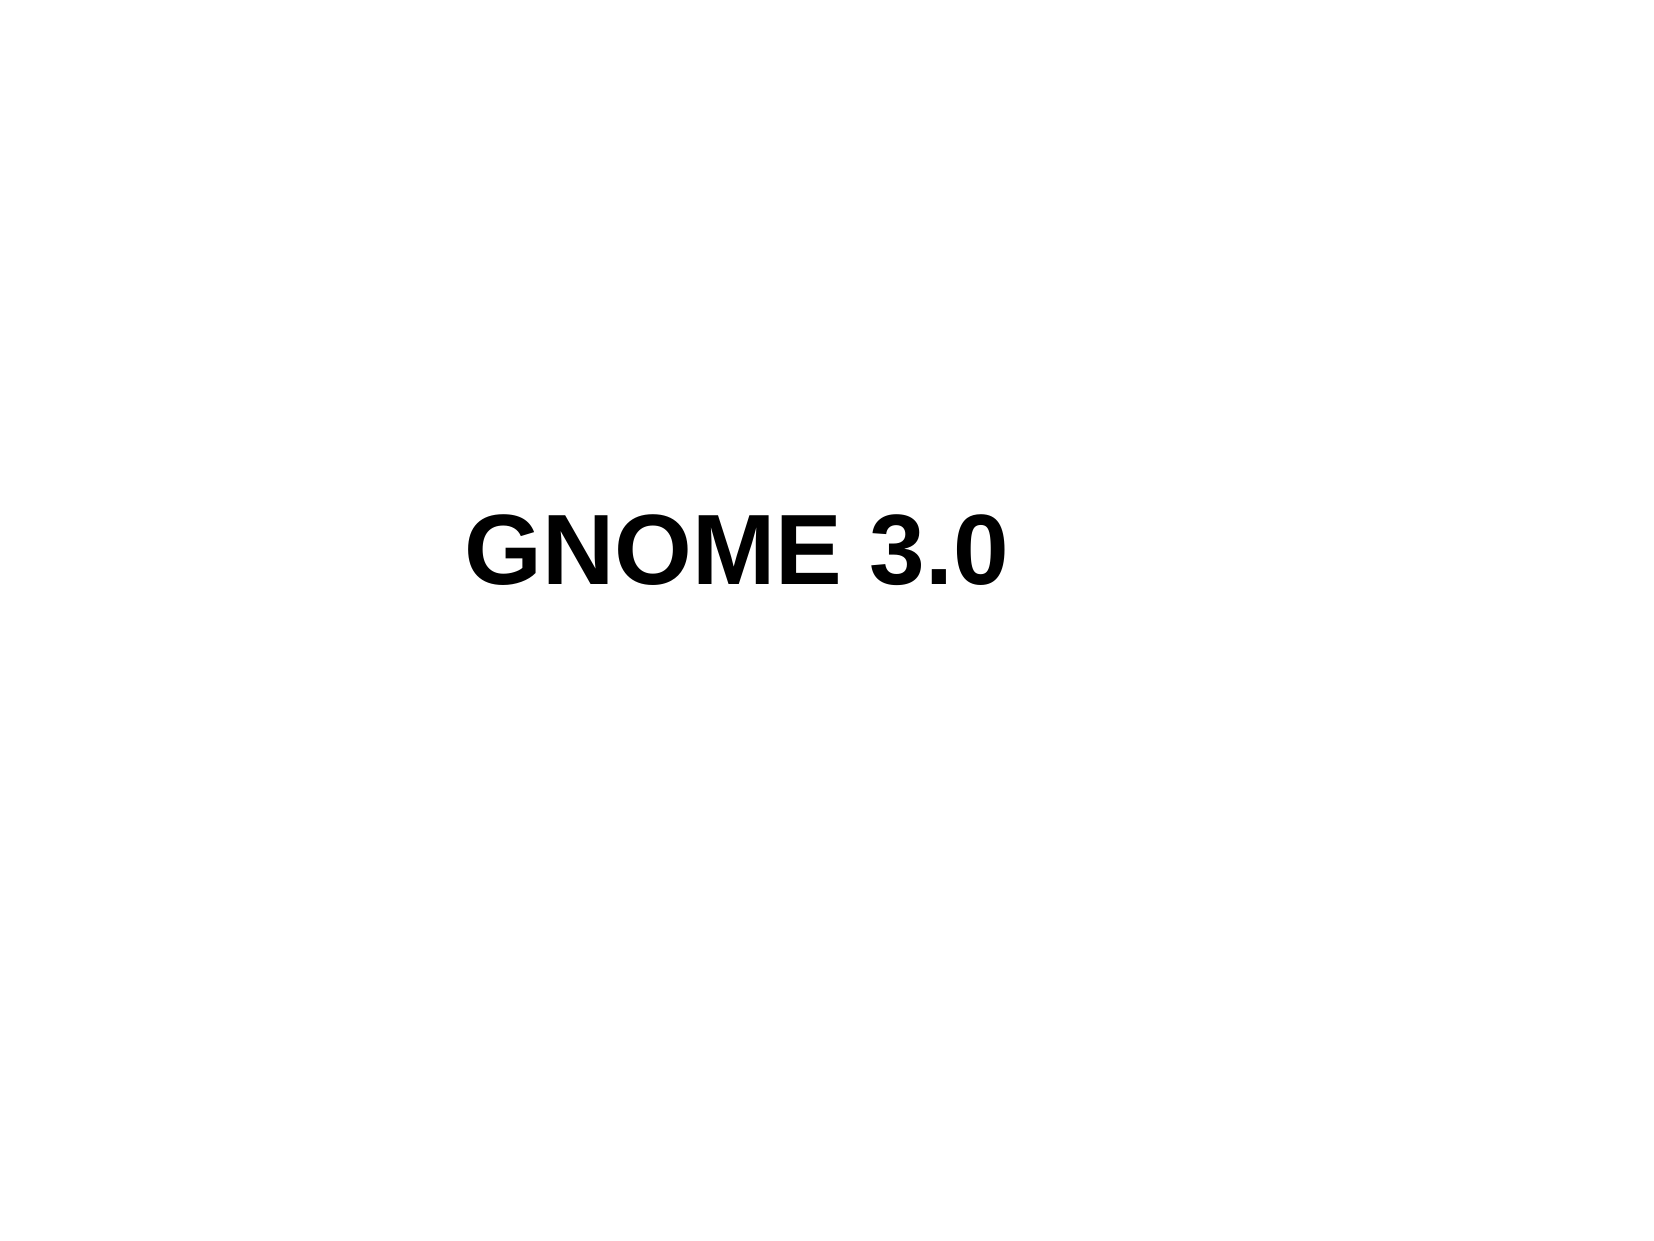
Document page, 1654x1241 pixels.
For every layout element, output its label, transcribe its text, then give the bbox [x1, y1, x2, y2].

text_box GNOME 3.0 [450, 375, 1088, 614]
